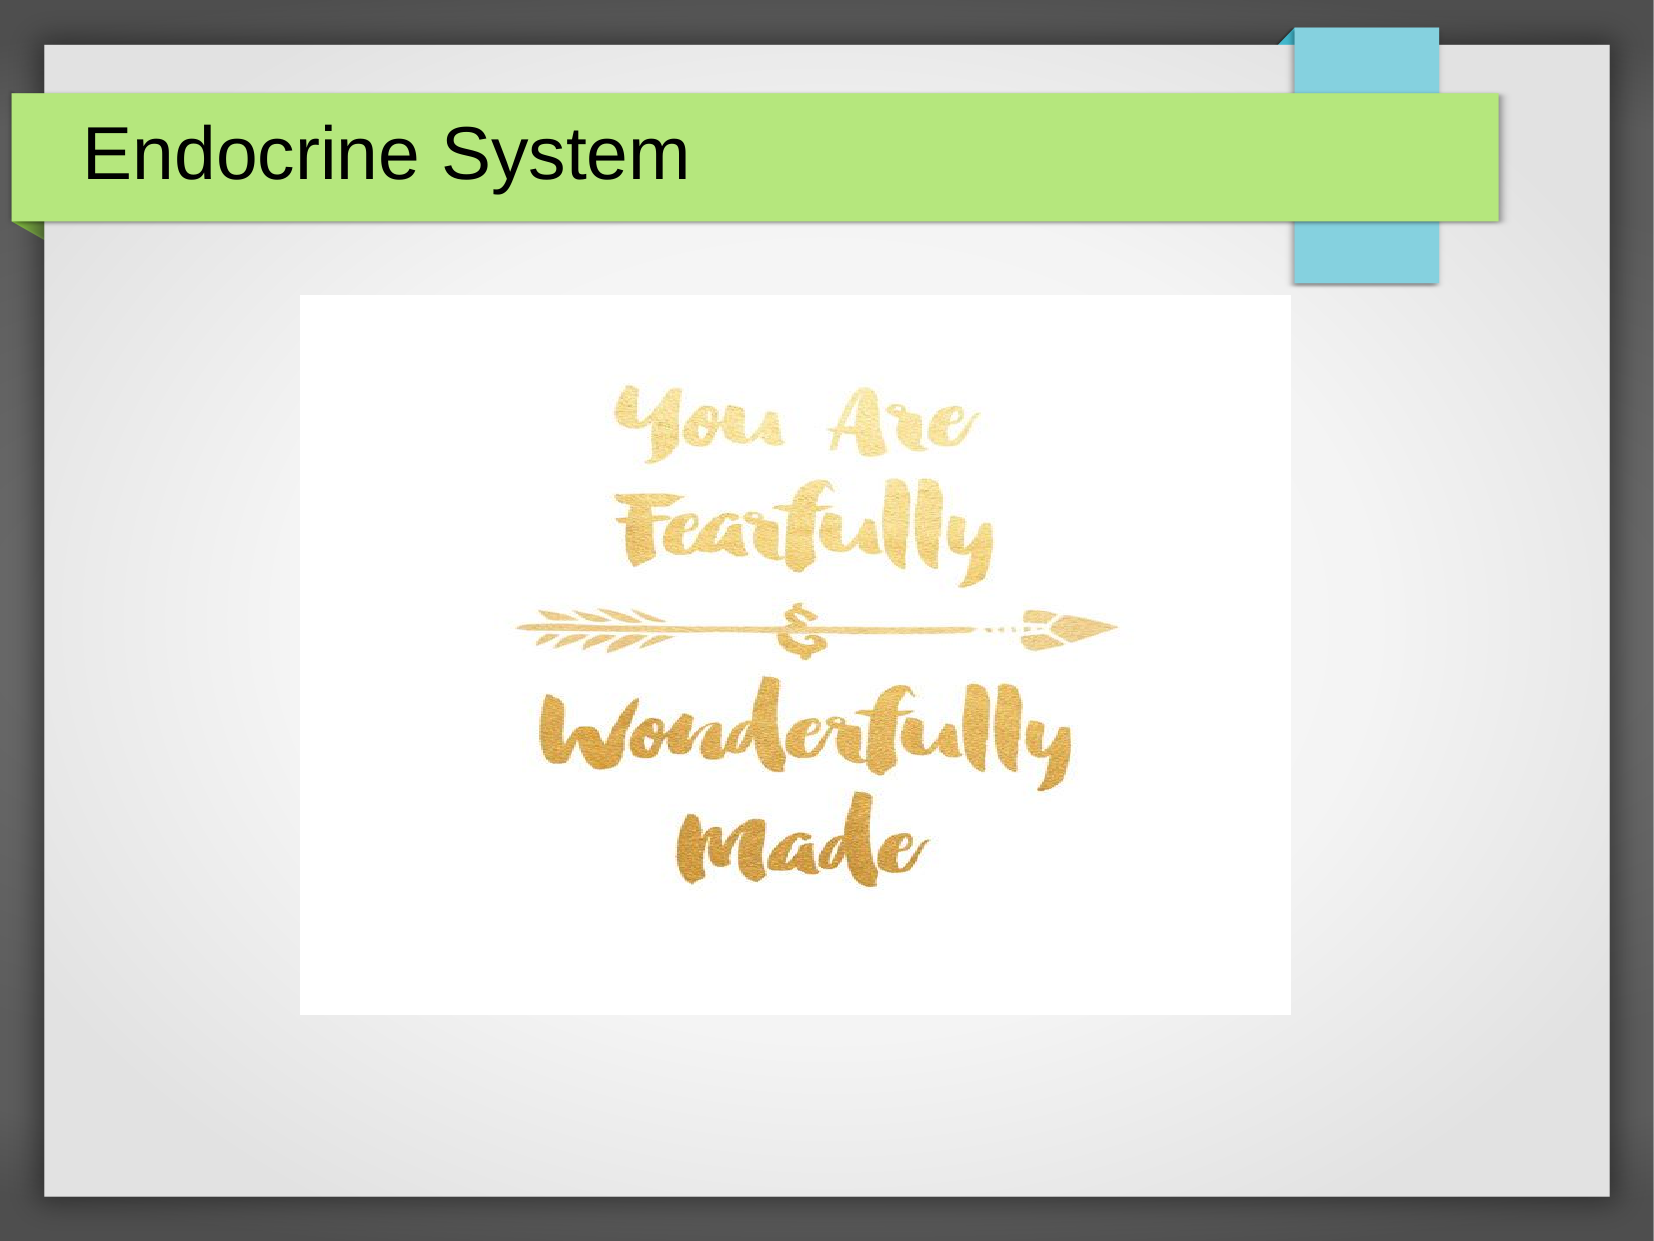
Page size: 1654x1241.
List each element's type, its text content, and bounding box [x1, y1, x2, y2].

picture [0, 0, 1654, 1241]
title Endocrine System [82, 94, 1264, 213]
